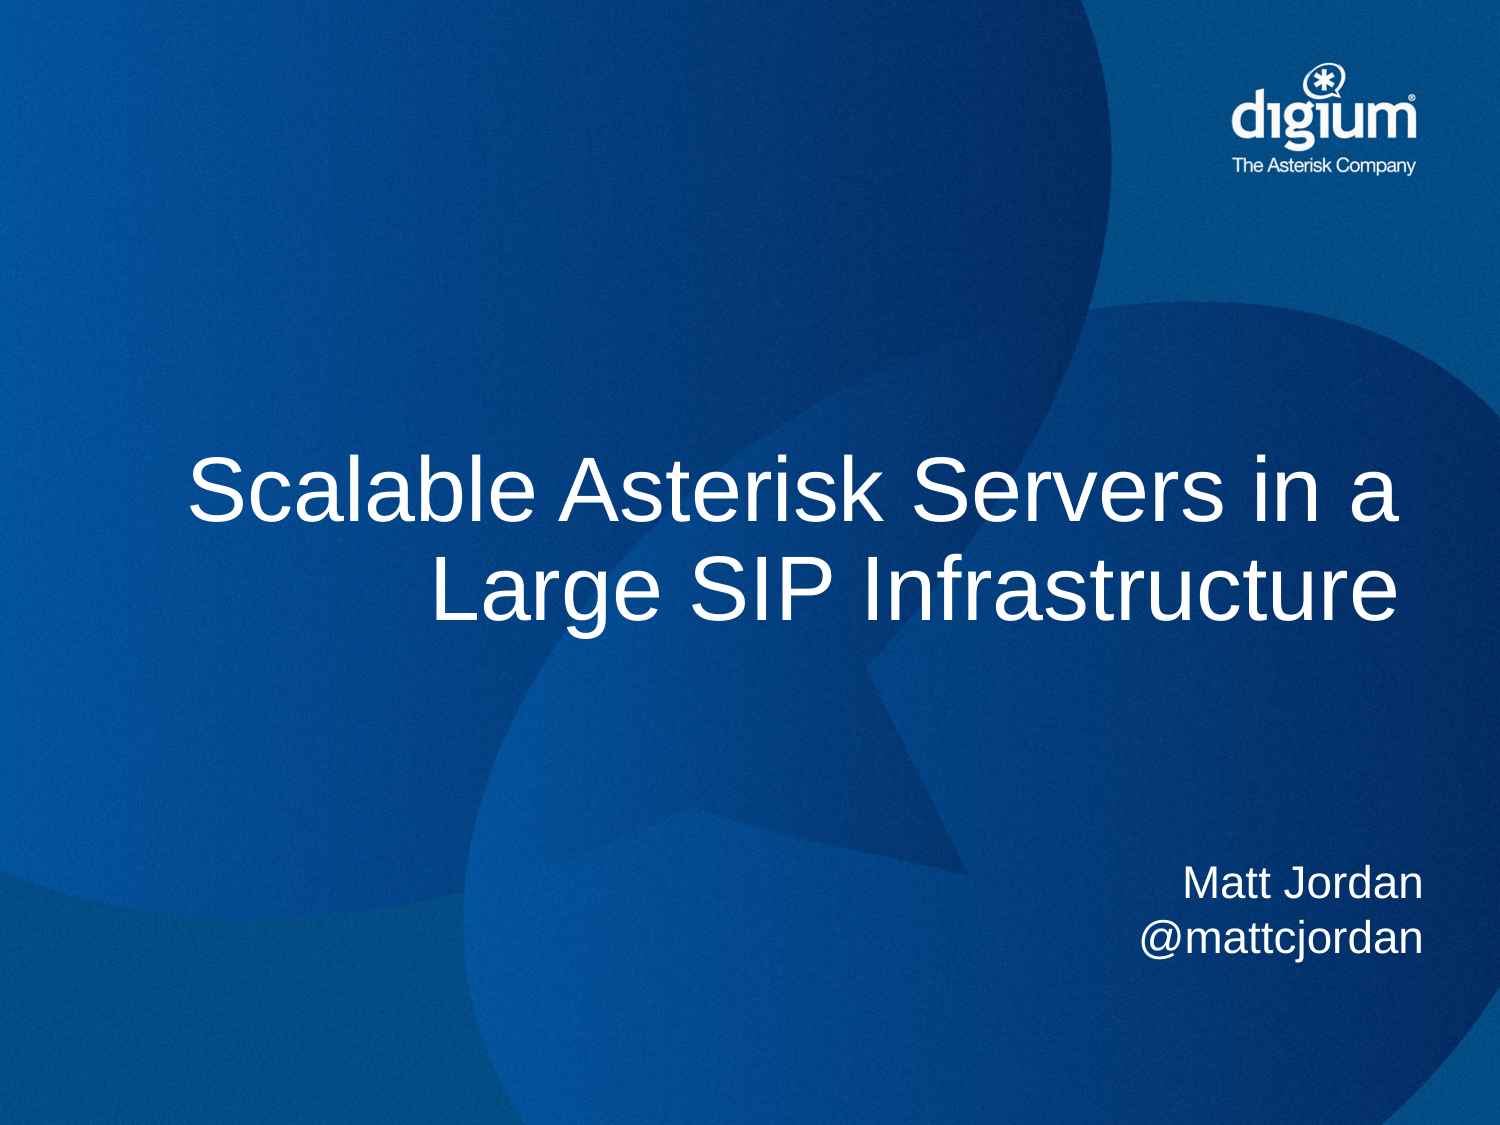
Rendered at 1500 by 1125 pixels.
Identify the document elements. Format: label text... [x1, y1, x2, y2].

title Scalable Asterisk Servers in a Large SIP Infrastructure [30, 442, 1402, 652]
text_box Matt Jordan @mattcjordan [1123, 845, 1439, 970]
picture [0, 0, 1500, 1125]
